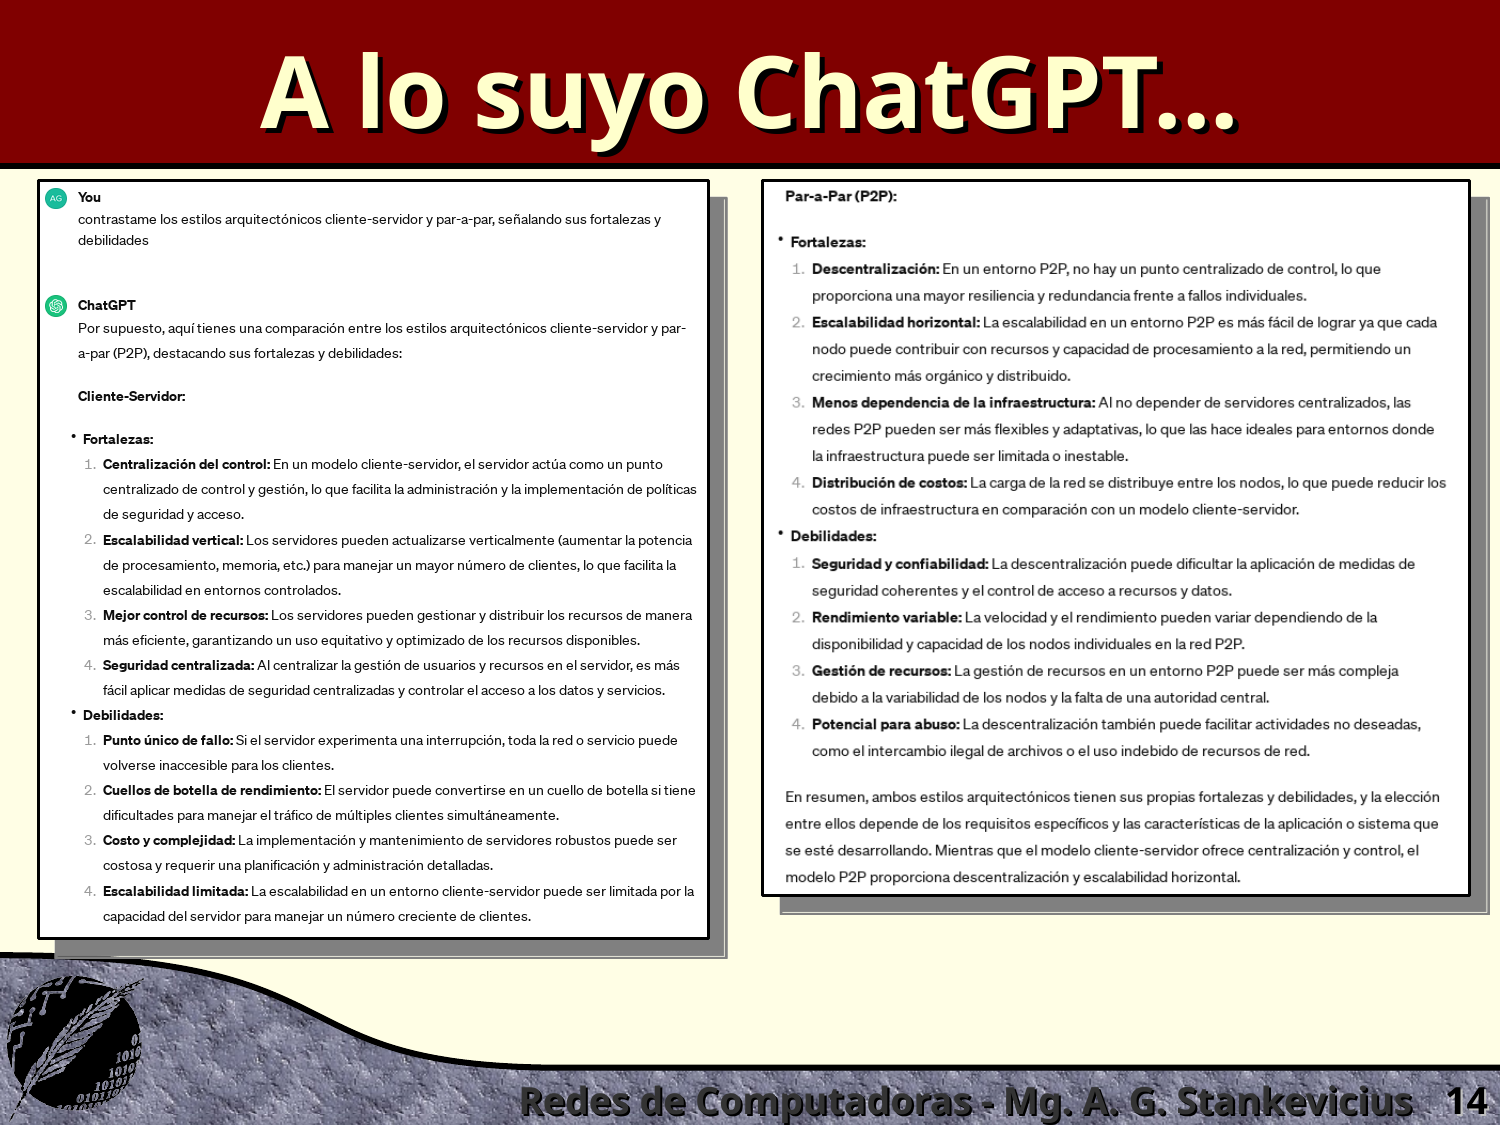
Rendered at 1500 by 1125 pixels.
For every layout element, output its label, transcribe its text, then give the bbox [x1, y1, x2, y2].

picture [764, 181, 1469, 895]
picture [39, 181, 707, 938]
title A lo suyo ChatGPT... [15, 5, 1485, 160]
picture [790, 1100, 795, 1110]
picture [0, 959, 1500, 1125]
picture [1047, 1100, 1054, 1110]
